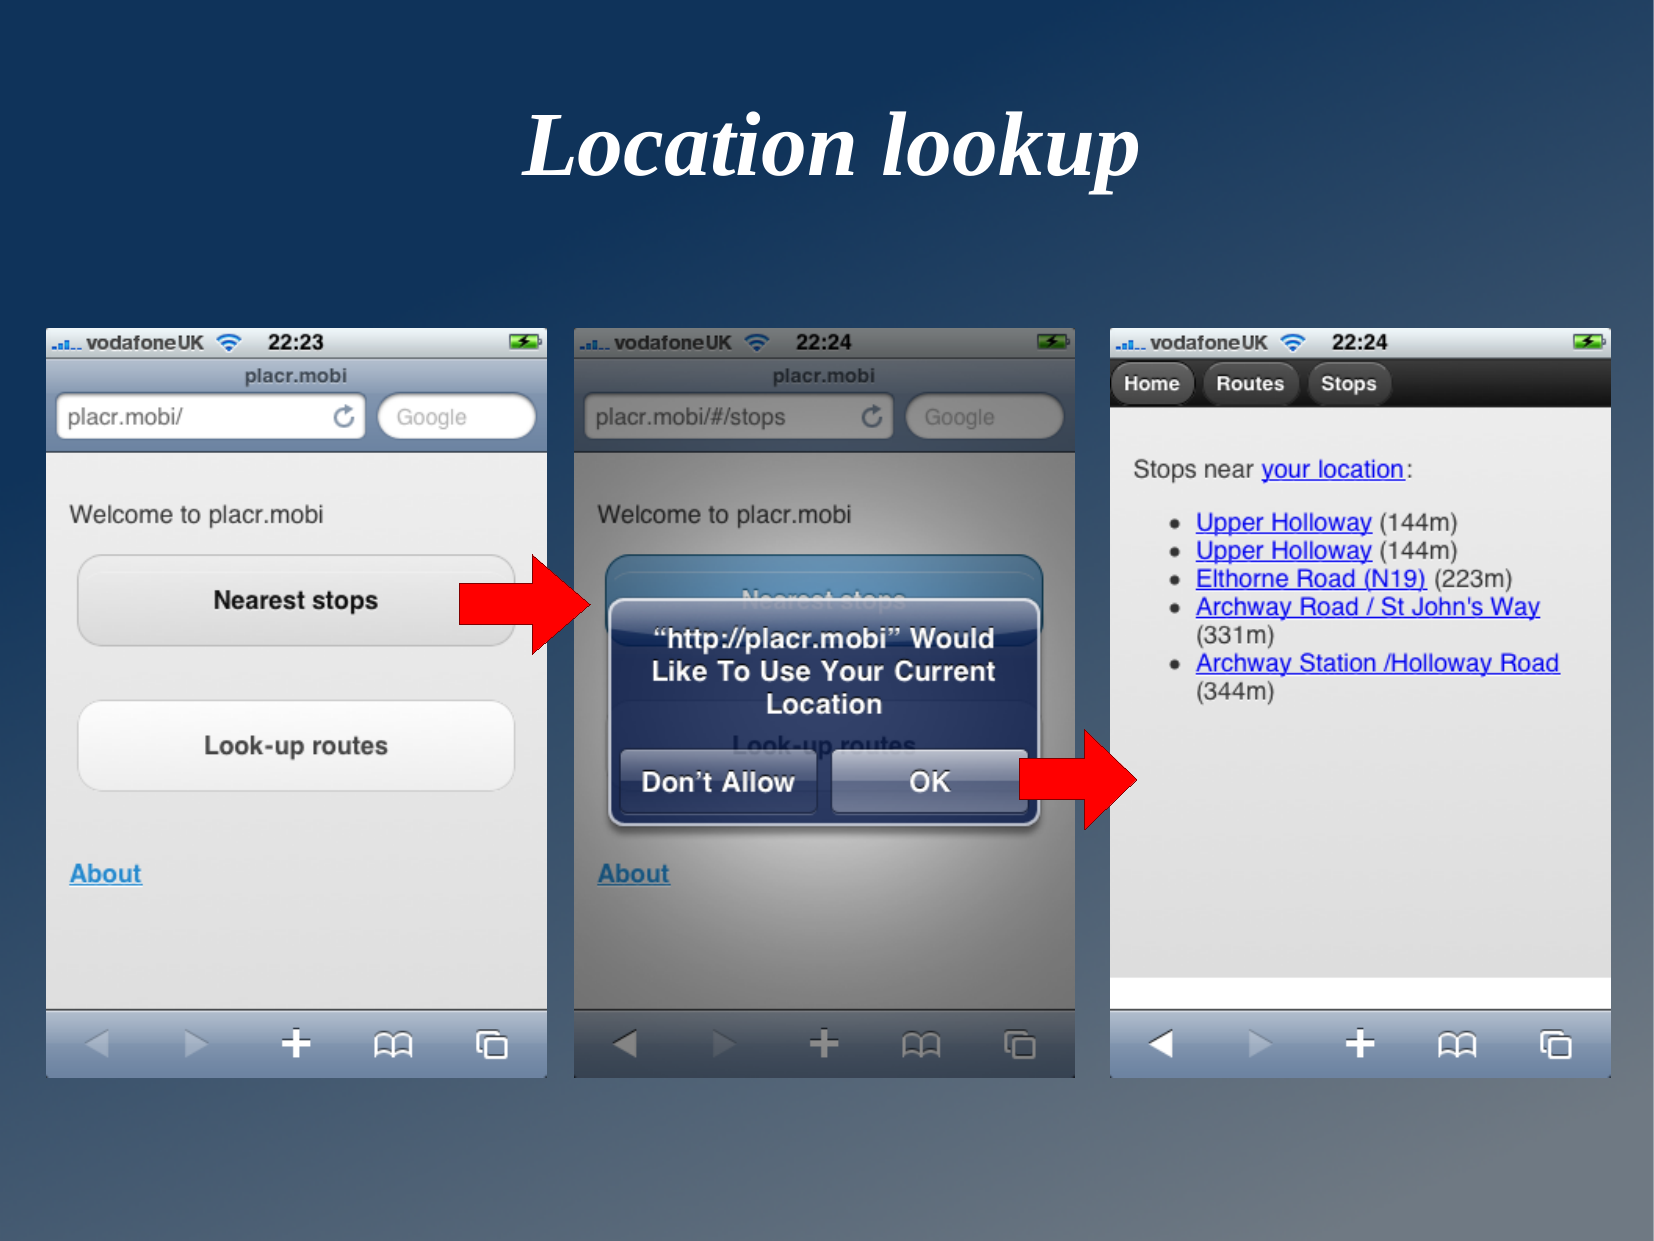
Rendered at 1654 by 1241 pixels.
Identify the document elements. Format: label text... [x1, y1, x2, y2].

text_box [459, 554, 591, 655]
picture [0, 0, 1654, 1241]
text_box [1019, 729, 1137, 830]
title Location lookup [88, 48, 1577, 242]
